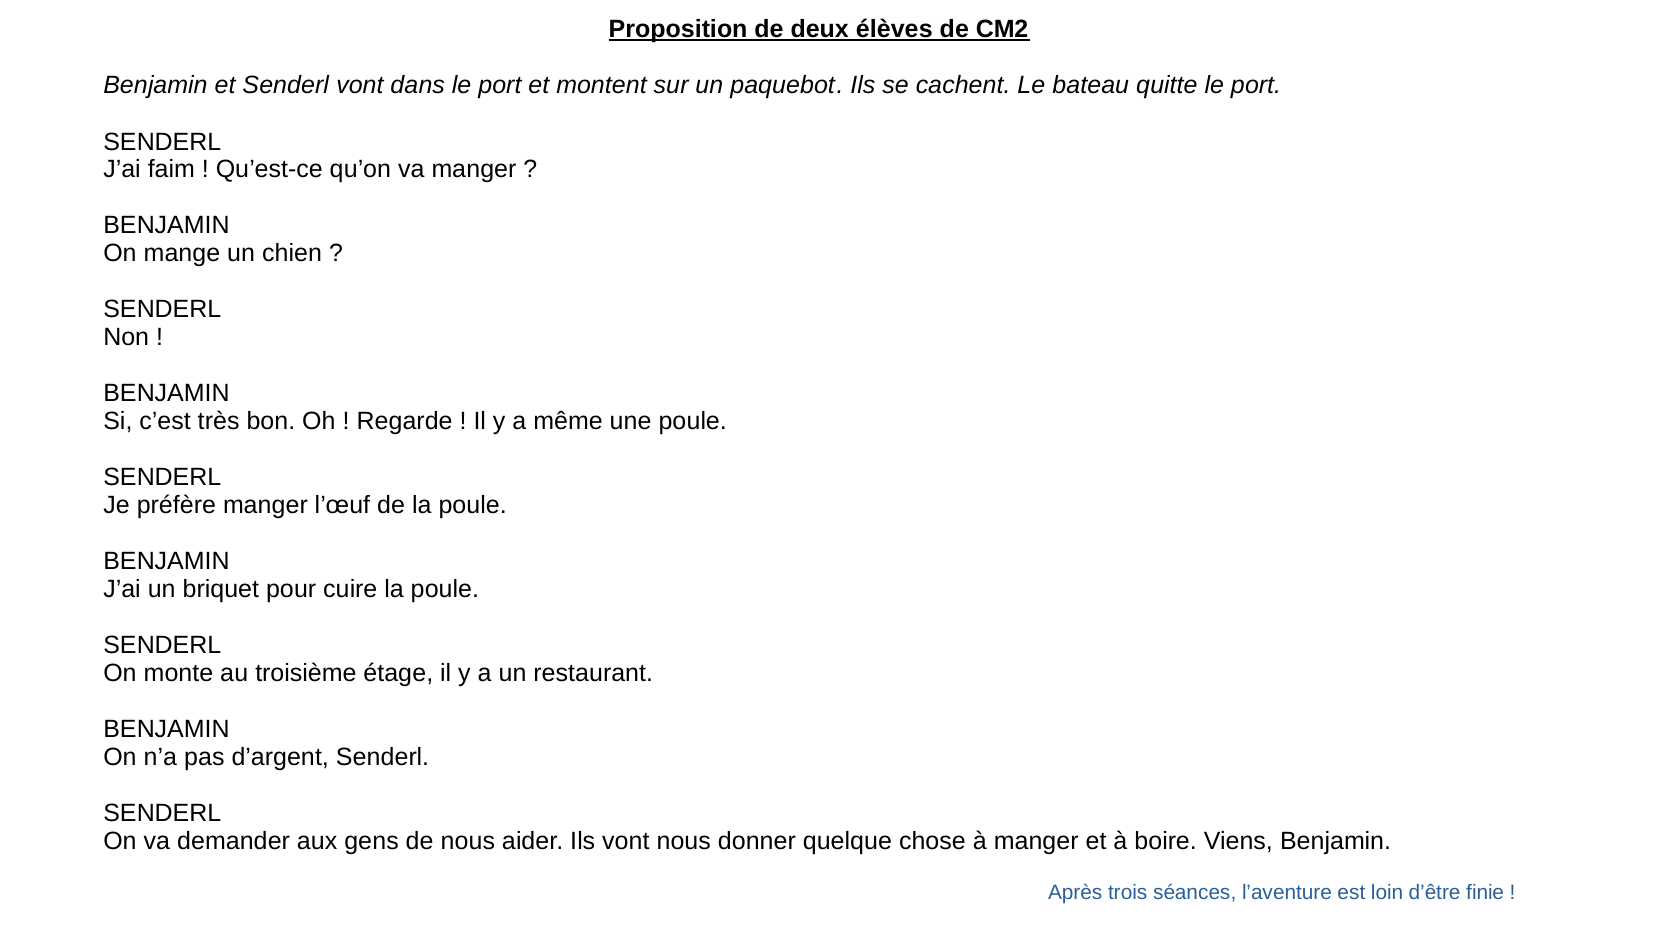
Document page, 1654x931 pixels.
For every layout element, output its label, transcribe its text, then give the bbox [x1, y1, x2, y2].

text_box Proposition de deux élèves de CM2 Benjamin et Senderl vont dans le port et montent sur un paquebot. Ils se cachent. Le bateau quitte le port. SENDERL J’ai faim ! Qu’est-ce qu’on va manger ? BENJAMIN On mange un chien ? SENDERL Non ! BENJAMIN Si, c’est très bon. Oh ! Regarde ! Il y a même une poule. SENDERL Je préfère manger l’œuf de la poule. BENJAMIN J’ai un briquet pour cuire la poule. SENDERL On monte au troisième étage, il y a un restaurant. BENJAMIN On n’a pas d’argent, Senderl. SENDERL On va demander aux gens de nous aider. Ils vont nous donner quelque chose à manger et à boire. Viens, Benjamin. [88, 7, 1536, 891]
text_box Après trois séances, l’aventure est loin d’être finie ! [1033, 873, 1565, 918]
